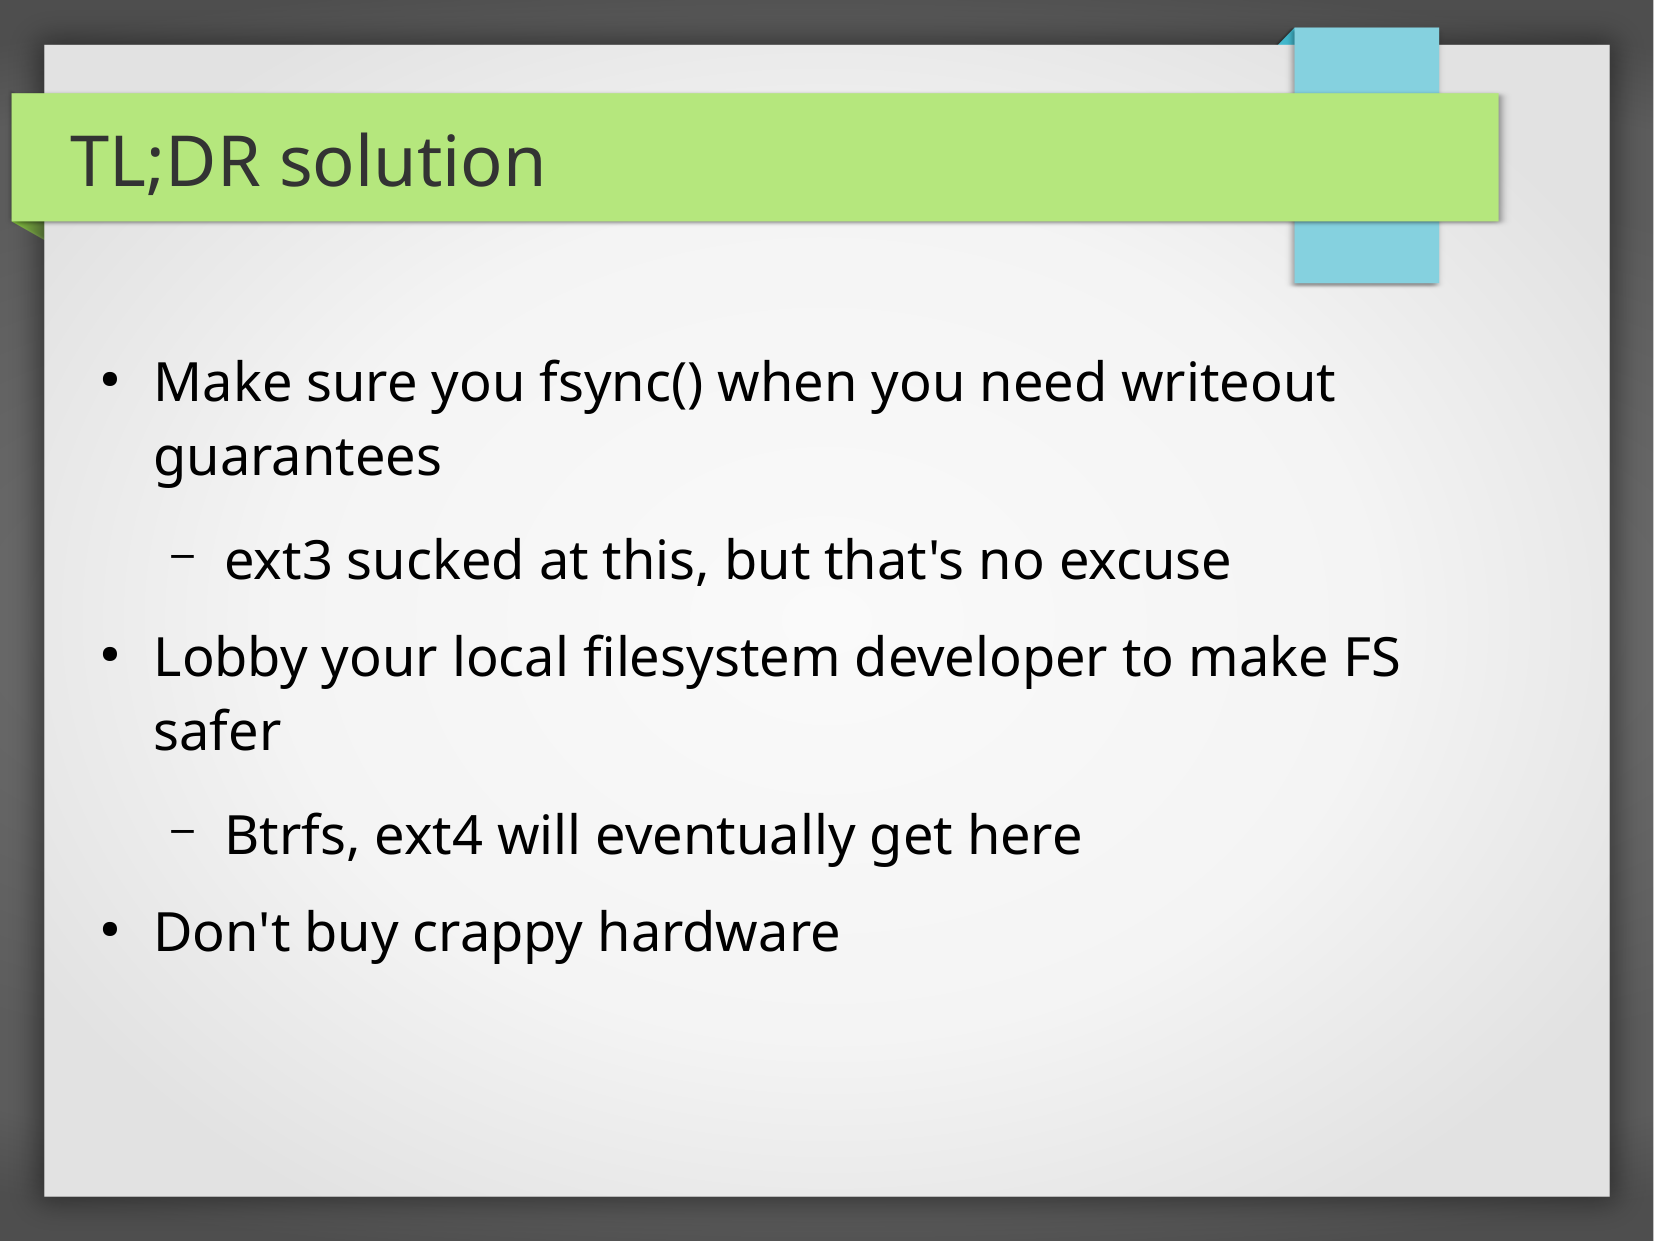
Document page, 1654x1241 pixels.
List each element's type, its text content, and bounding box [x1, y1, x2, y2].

picture [0, 0, 1654, 1241]
list Make sure you fsync() when you need writeout guarantees ext3 sucked at this, but that's no excuse Lobby your local filesystem developer to make FS safer Btrfs, ext4 will eventually get here Don't buy crappy hardware [82, 343, 1538, 1063]
title TL;DR solution [70, 106, 1229, 213]
